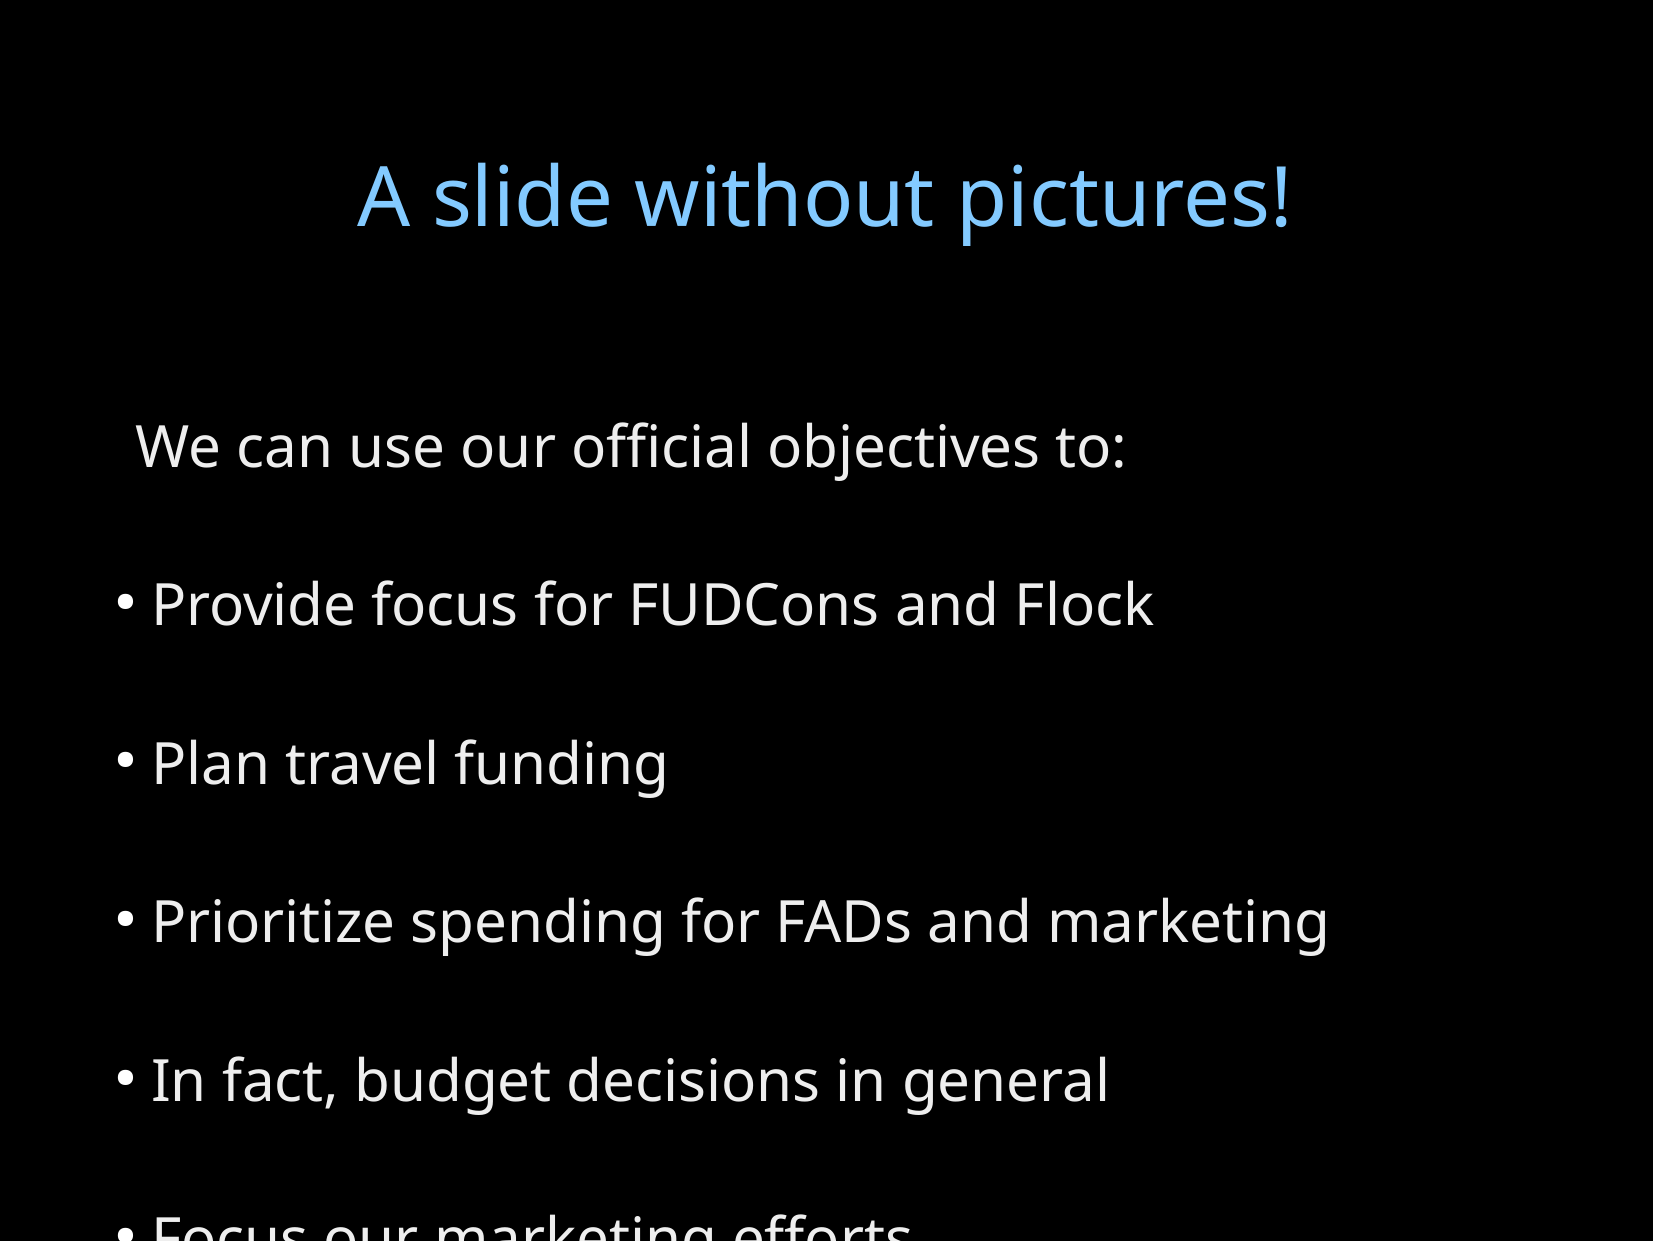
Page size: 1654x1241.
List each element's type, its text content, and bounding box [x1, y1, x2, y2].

subtitle A slide without pictures! [81, 0, 1570, 510]
text_box We can use our official objectives to: Provide focus for FUDCons and Flock Plan travel funding Prioritize spending for FADs and marketing In fact, budget decisions in general Focus our marketing efforts In fact, help prioritize in general [100, 397, 1540, 1183]
